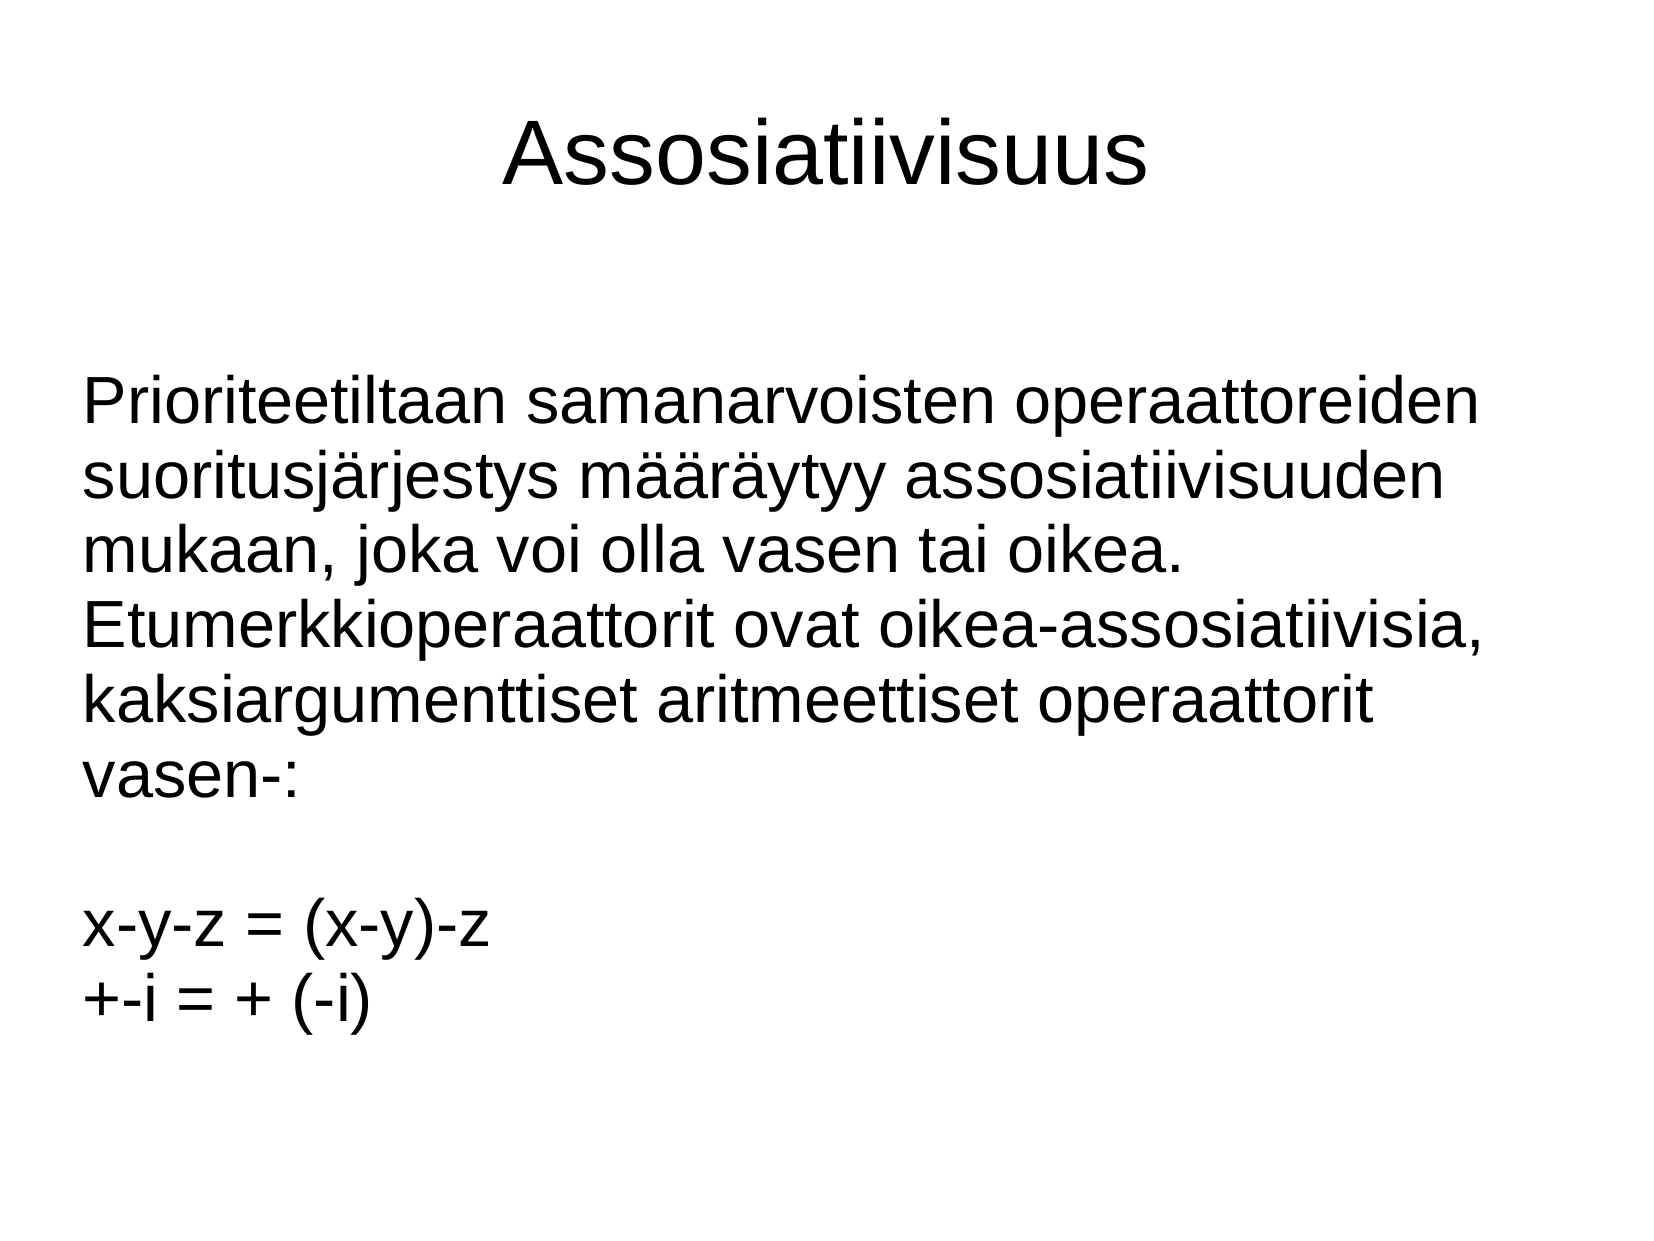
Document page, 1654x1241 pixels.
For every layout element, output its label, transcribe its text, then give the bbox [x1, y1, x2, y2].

subtitle Prioriteetiltaan samanarvoisten operaattoreiden suoritusjärjestys määräytyy assosiatiivisuuden mukaan, joka voi olla vasen tai oikea. Etumerkkioperaattorit ovat oikea-assosiatiivisia, kaksiargumenttiset aritmeettiset operaattorit vasen-: x-y-z = (x-y)-z +-i = + (-i) [82, 297, 1571, 1102]
title Assosiatiivisuus [82, 56, 1571, 250]
